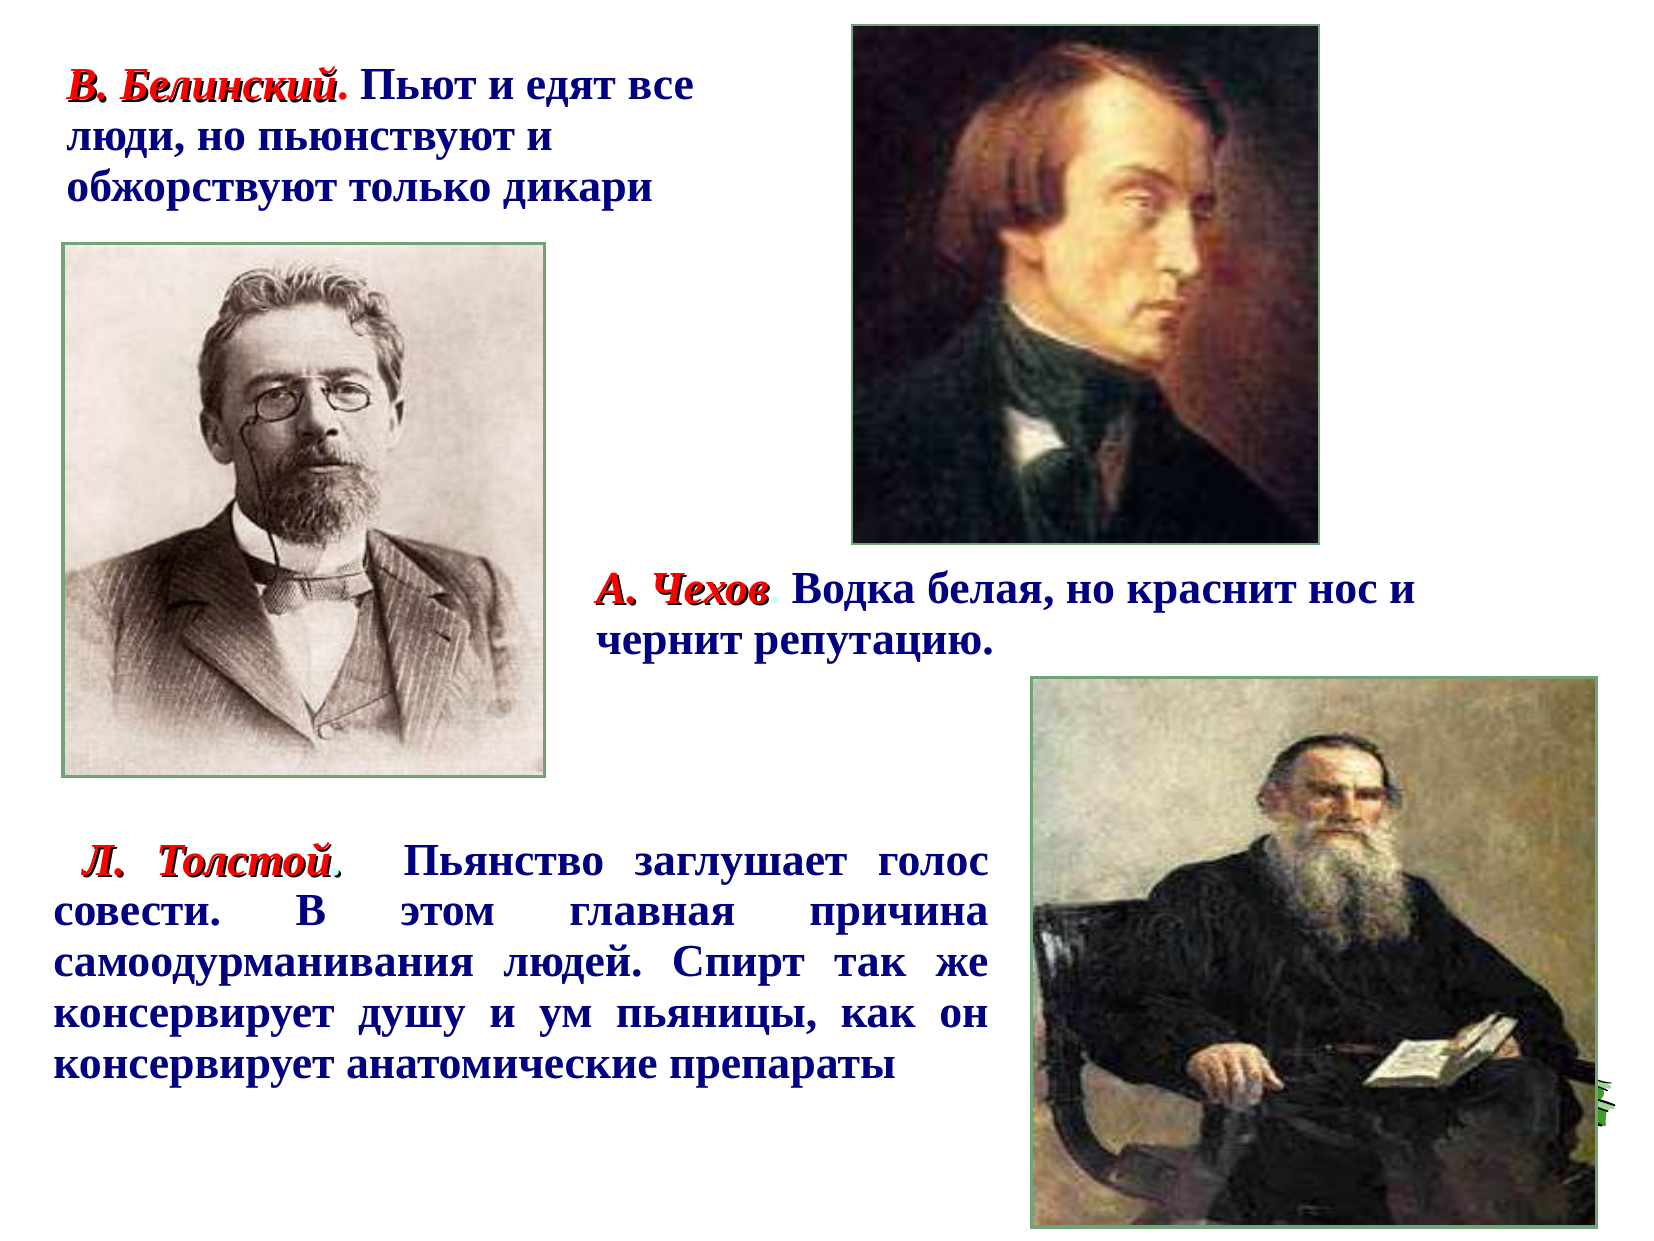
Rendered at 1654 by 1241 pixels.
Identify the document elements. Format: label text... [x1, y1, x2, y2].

picture [1033, 679, 1595, 1226]
text_box Л. Толстой. Пьянство заглушает голос совести. В этом главная причина самоодурманивания людей. Спирт так же консервирует душу и ум пьяницы, как он консервирует анатомические препараты [38, 826, 1004, 1096]
text_box А. Чехов. Водка белая, но краснит нос и чернит репутацию. [581, 555, 1576, 673]
picture [64, 245, 543, 776]
picture [852, 25, 1318, 543]
text_box В. Белинский. Пьют и едят все люди, но пьюнствуют и обжорствуют только дикари [51, 51, 775, 266]
